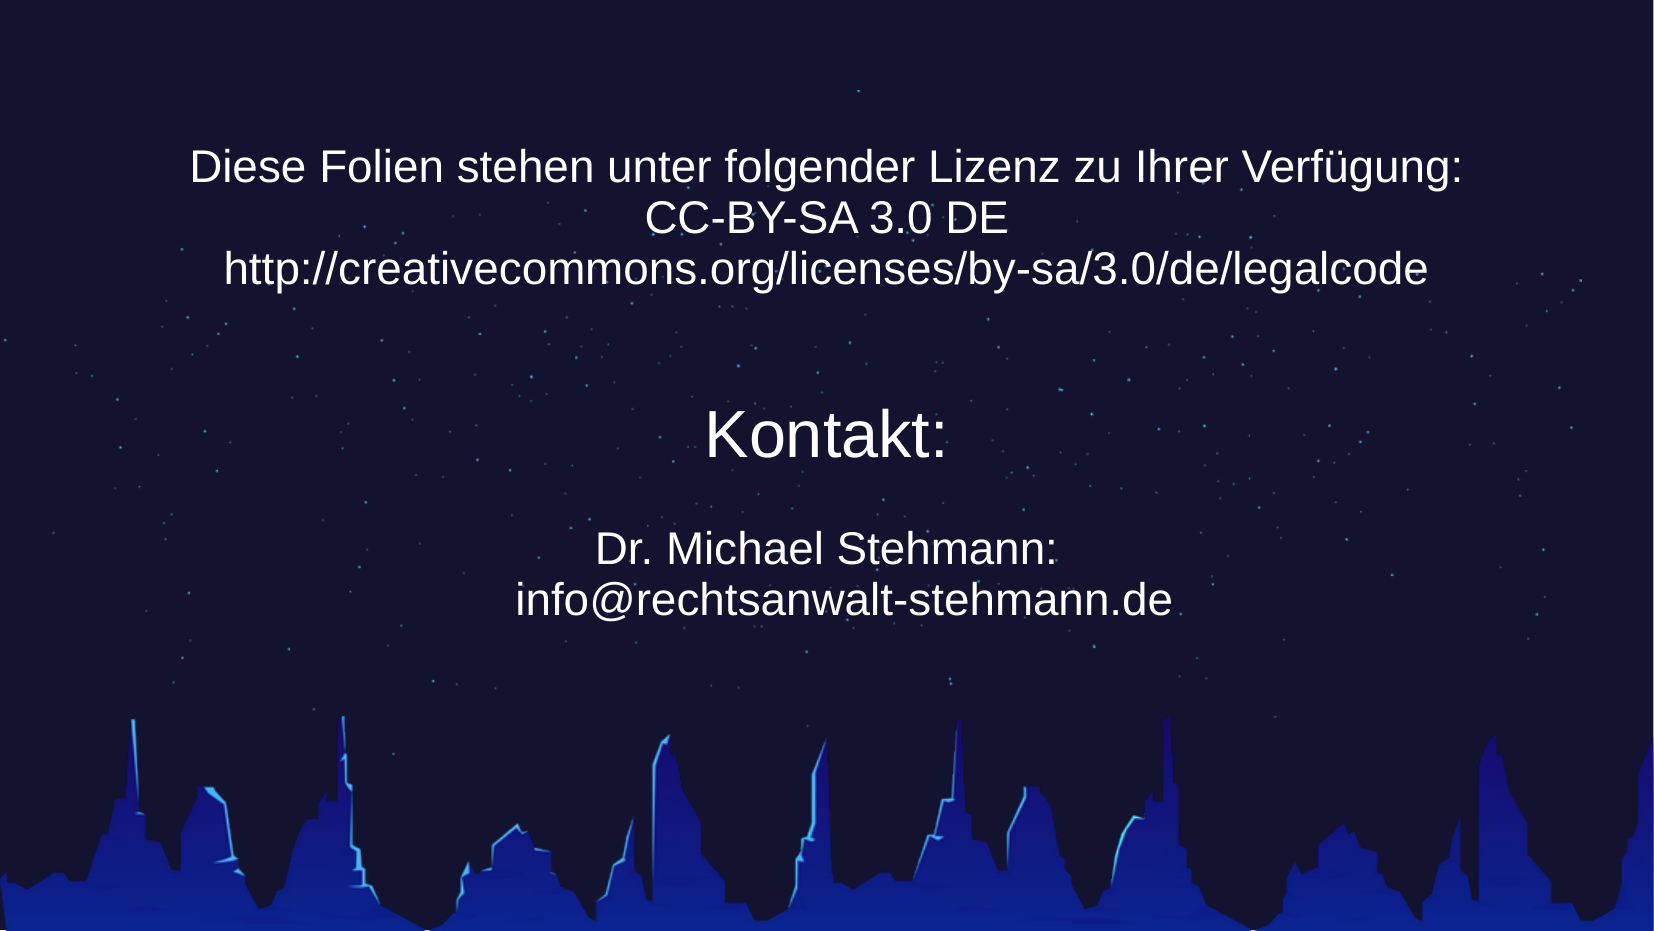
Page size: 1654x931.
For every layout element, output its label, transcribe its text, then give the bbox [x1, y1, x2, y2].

subtitle Diese Folien stehen unter folgender Lizenz zu Ihrer Verfügung: CC-BY-SA 3.0 DE http://creativecommons.org/licenses/by-sa/3.0/de/legalcode Kontakt: Dr. Michael Stehmann: info@rechtsanwalt-stehmann.de [82, 37, 1571, 832]
picture [0, 90, 1654, 931]
